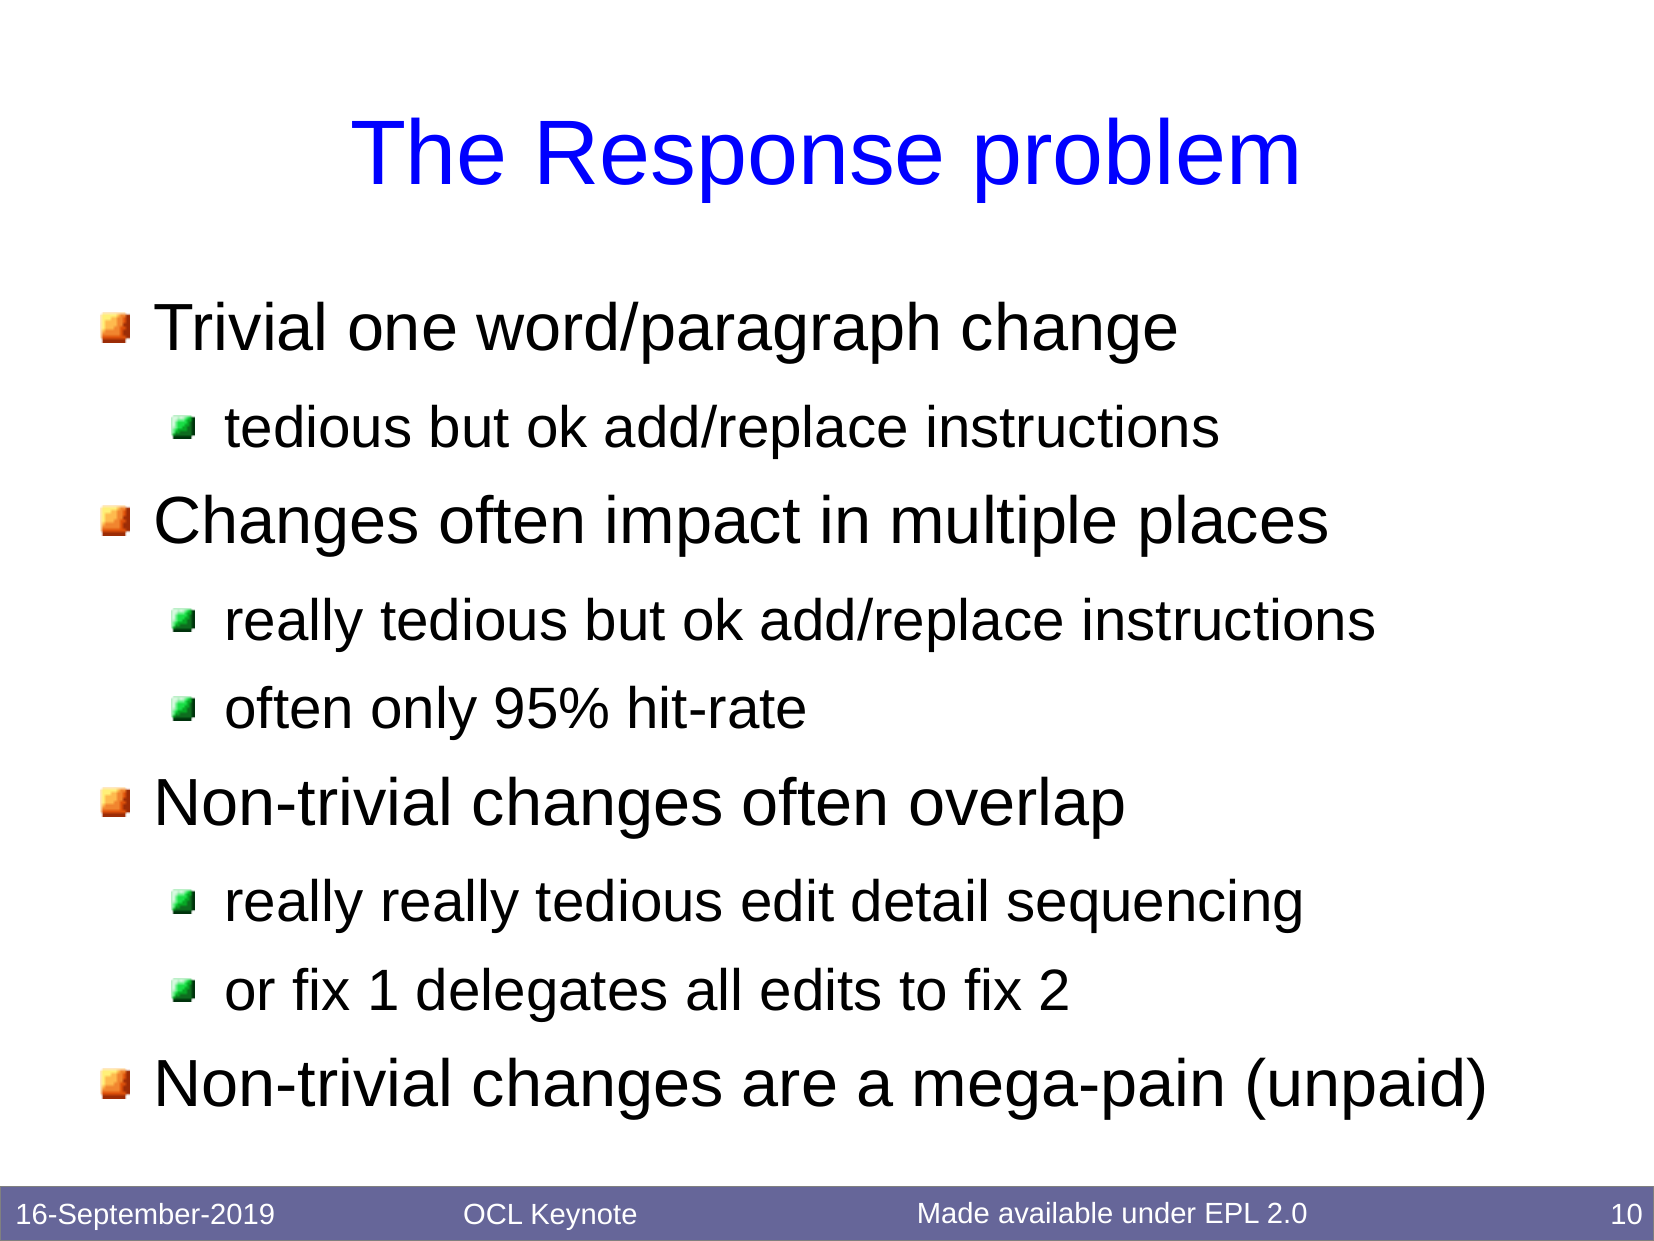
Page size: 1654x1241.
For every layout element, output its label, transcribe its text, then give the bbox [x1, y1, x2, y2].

title The Response problem [82, 49, 1571, 257]
list Trivial one word/paragraph change tedious but ok add/replace instructions Changes often impact in multiple places really tedious but ok add/replace instructions often only 95% hit-rate Non-trivial changes often overlap really really tedious edit detail sequencing or fix 1 delegates all edits to fix 2 Non-trivial changes are a mega-pain (unpaid) [82, 290, 1571, 1122]
